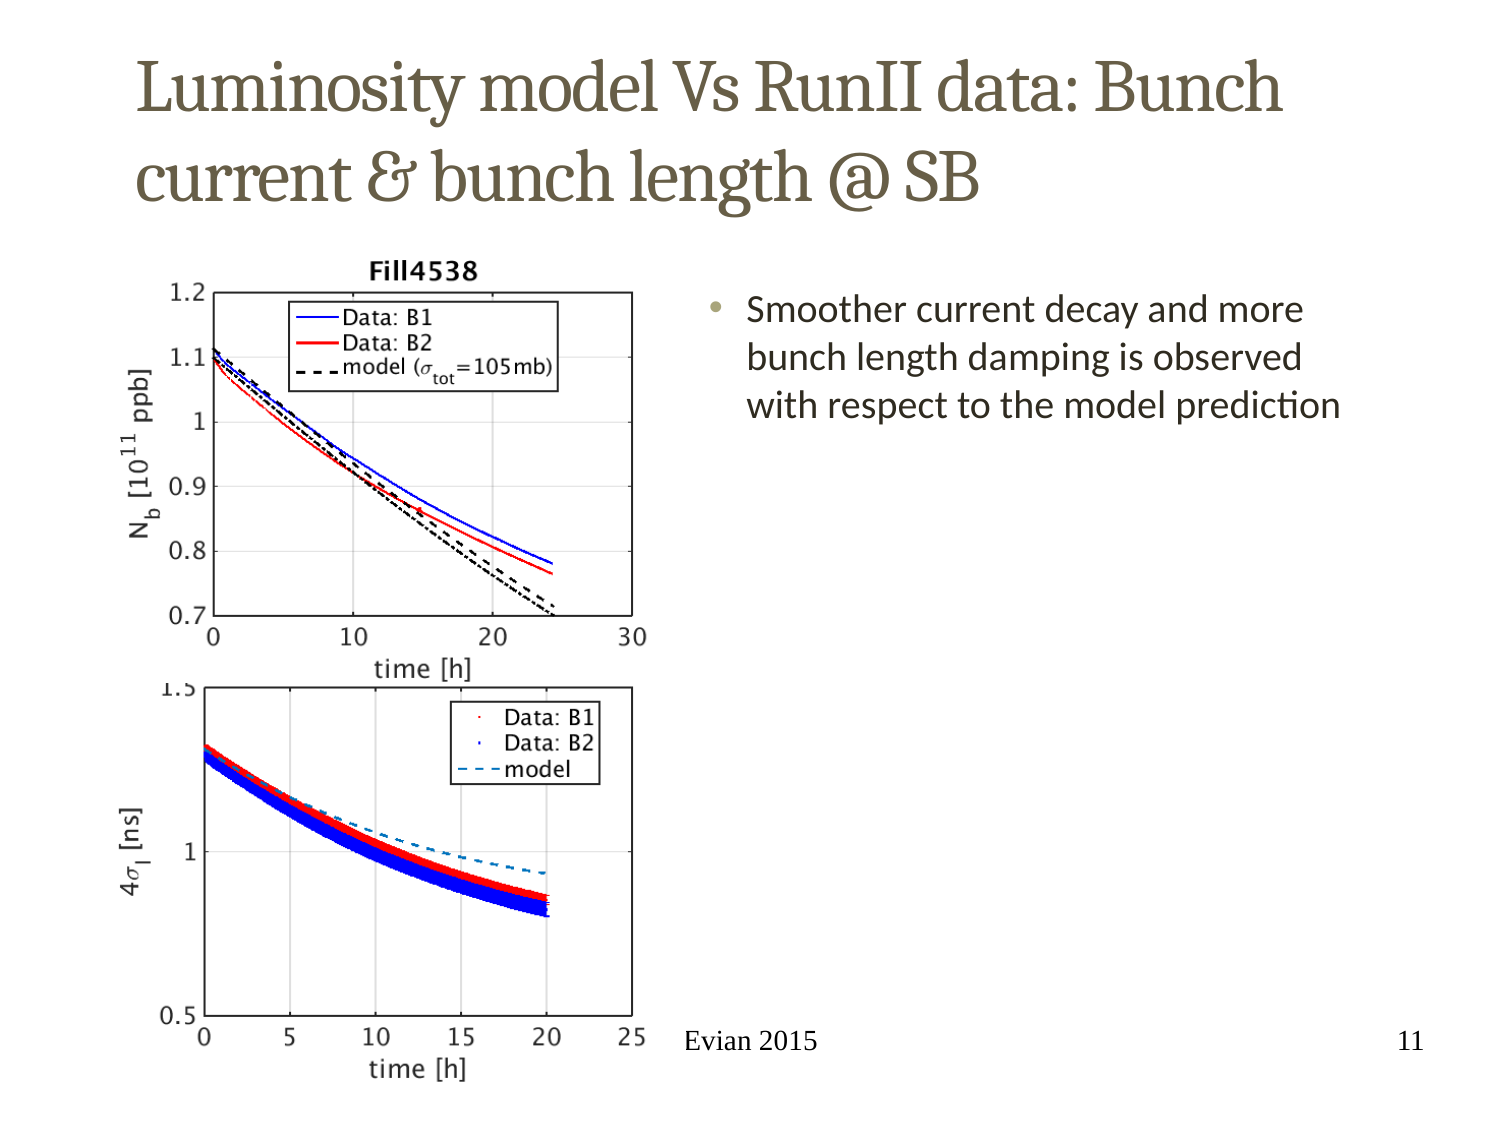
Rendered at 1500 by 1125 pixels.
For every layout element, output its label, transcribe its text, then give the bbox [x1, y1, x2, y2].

list Smoother current decay and more bunch length damping is observed with respect to the model prediction [675, 275, 1396, 496]
picture [116, 256, 686, 1083]
title Luminosity model Vs RunII data: Bunch current & bunch length @ SB [120, 33, 1456, 221]
